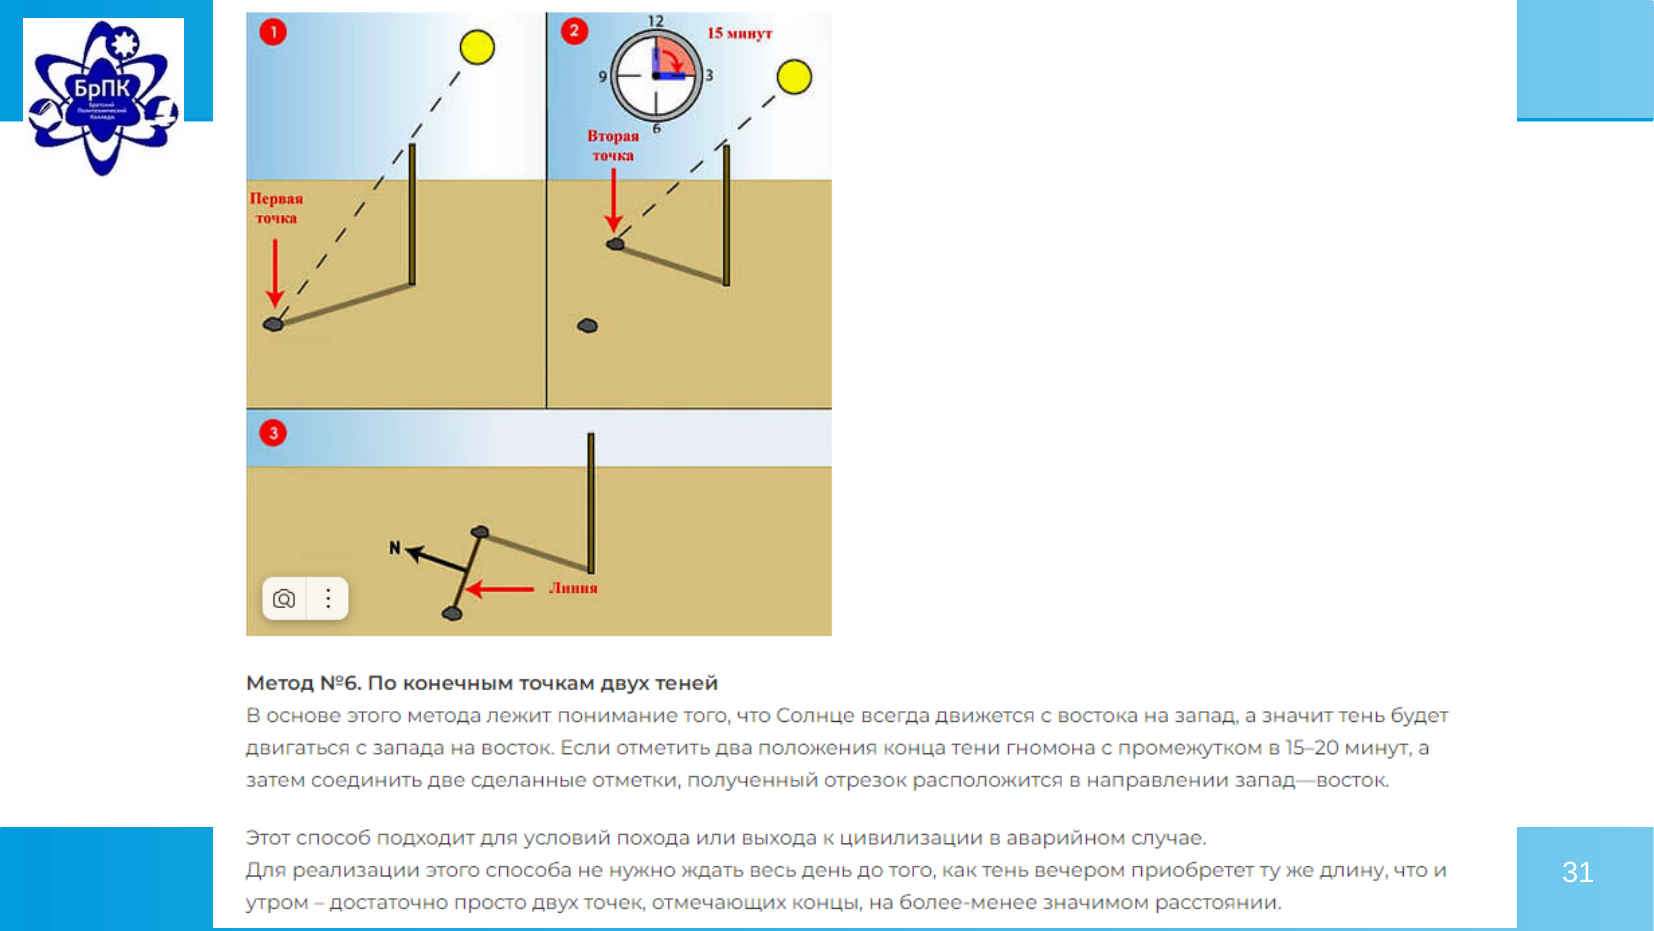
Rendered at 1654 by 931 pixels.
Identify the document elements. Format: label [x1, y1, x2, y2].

picture [213, 0, 1517, 928]
picture [23, 19, 184, 179]
